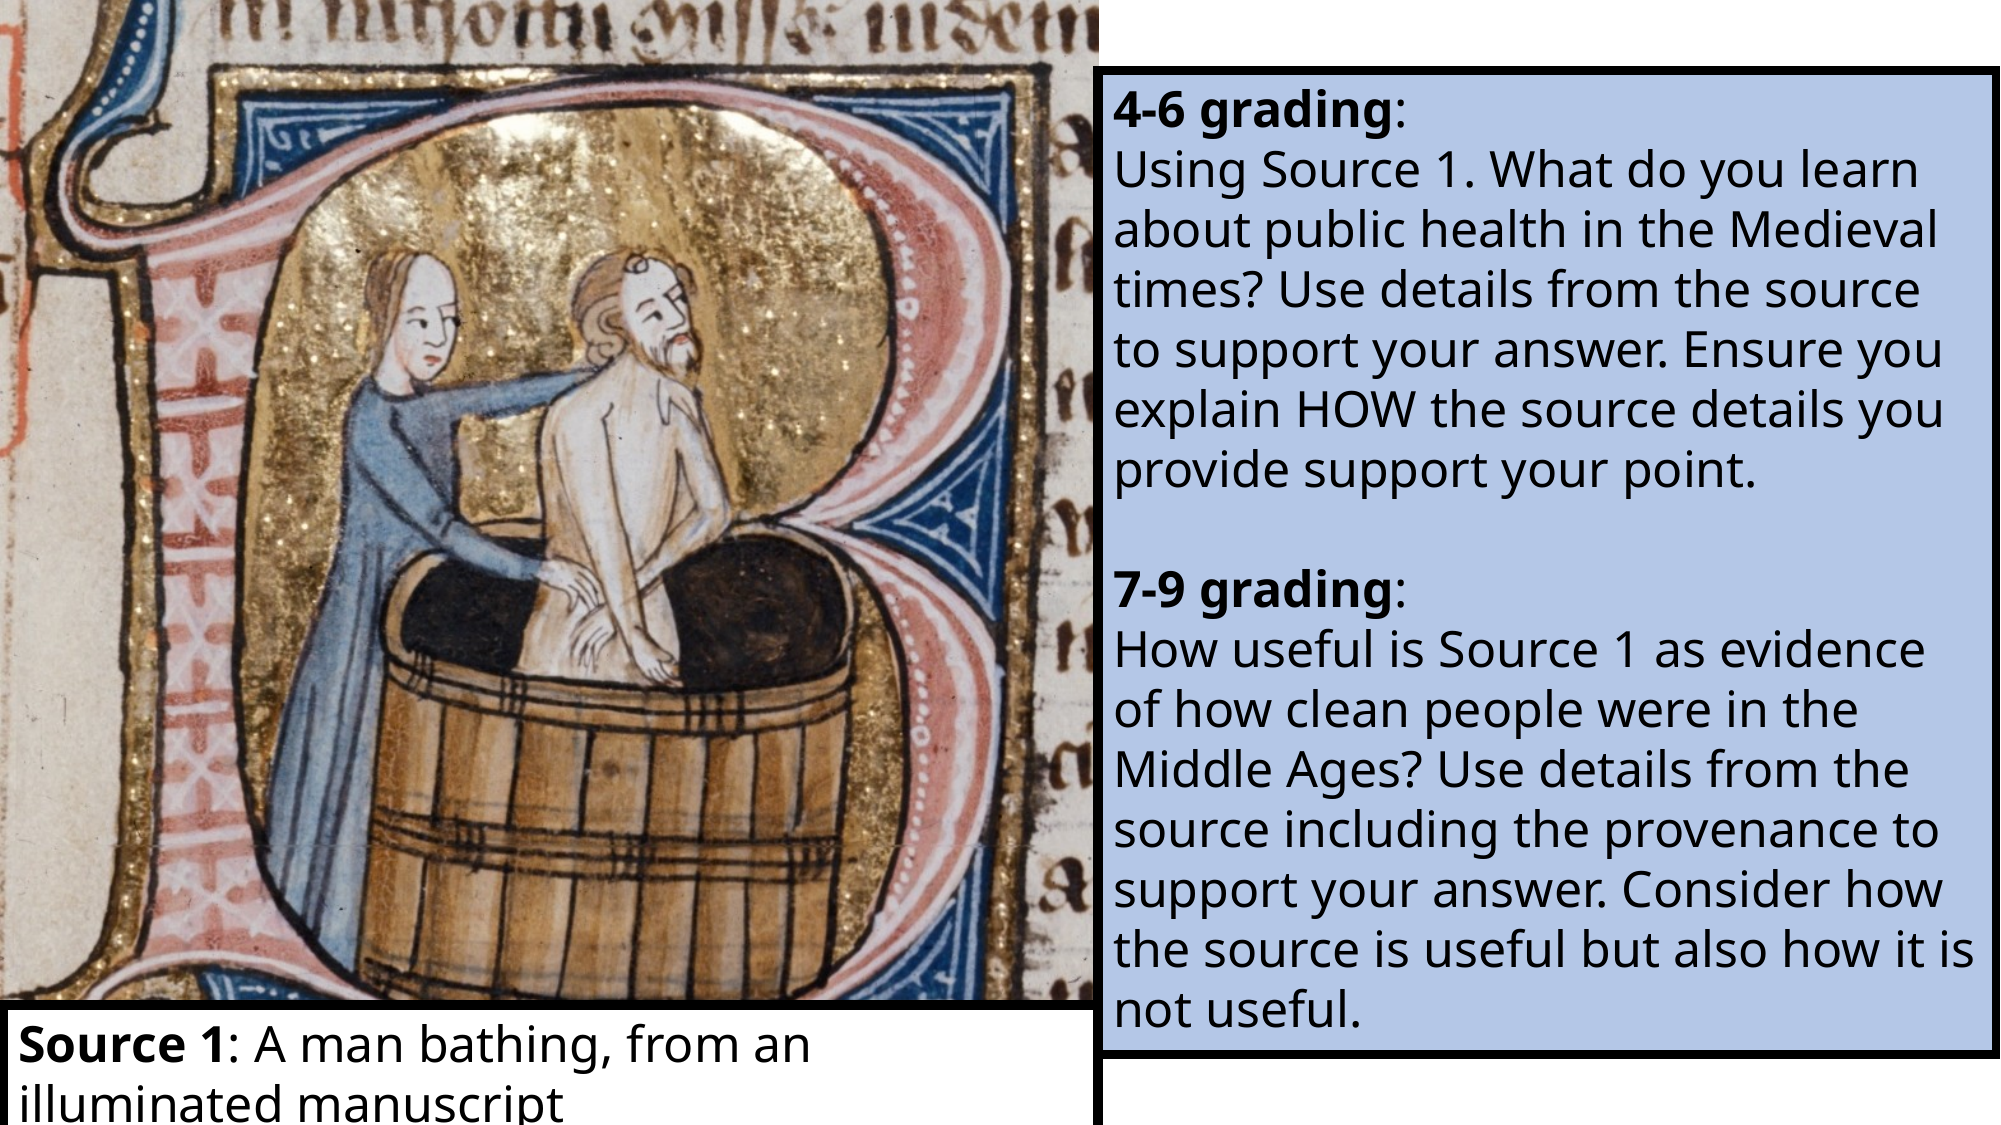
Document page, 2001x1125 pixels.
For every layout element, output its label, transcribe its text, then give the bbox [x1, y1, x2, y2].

picture [0, 0, 1099, 1000]
text_box Source 1: A man bathing, from an illuminated manuscript [3, 1005, 1099, 1125]
text_box 4-6 grading: Using Source 1. What do you learn about public health in the Medieval times? Use details from the source to support your answer. Ensure you explain HOW the source details you provide support your point. 7-9 grading: How useful is Source 1 as evidence of how clean people were in the Middle Ages? Use details from the source including the provenance to support your answer. Consider how the source is useful but also how it is not useful. [1098, 70, 1997, 1055]
